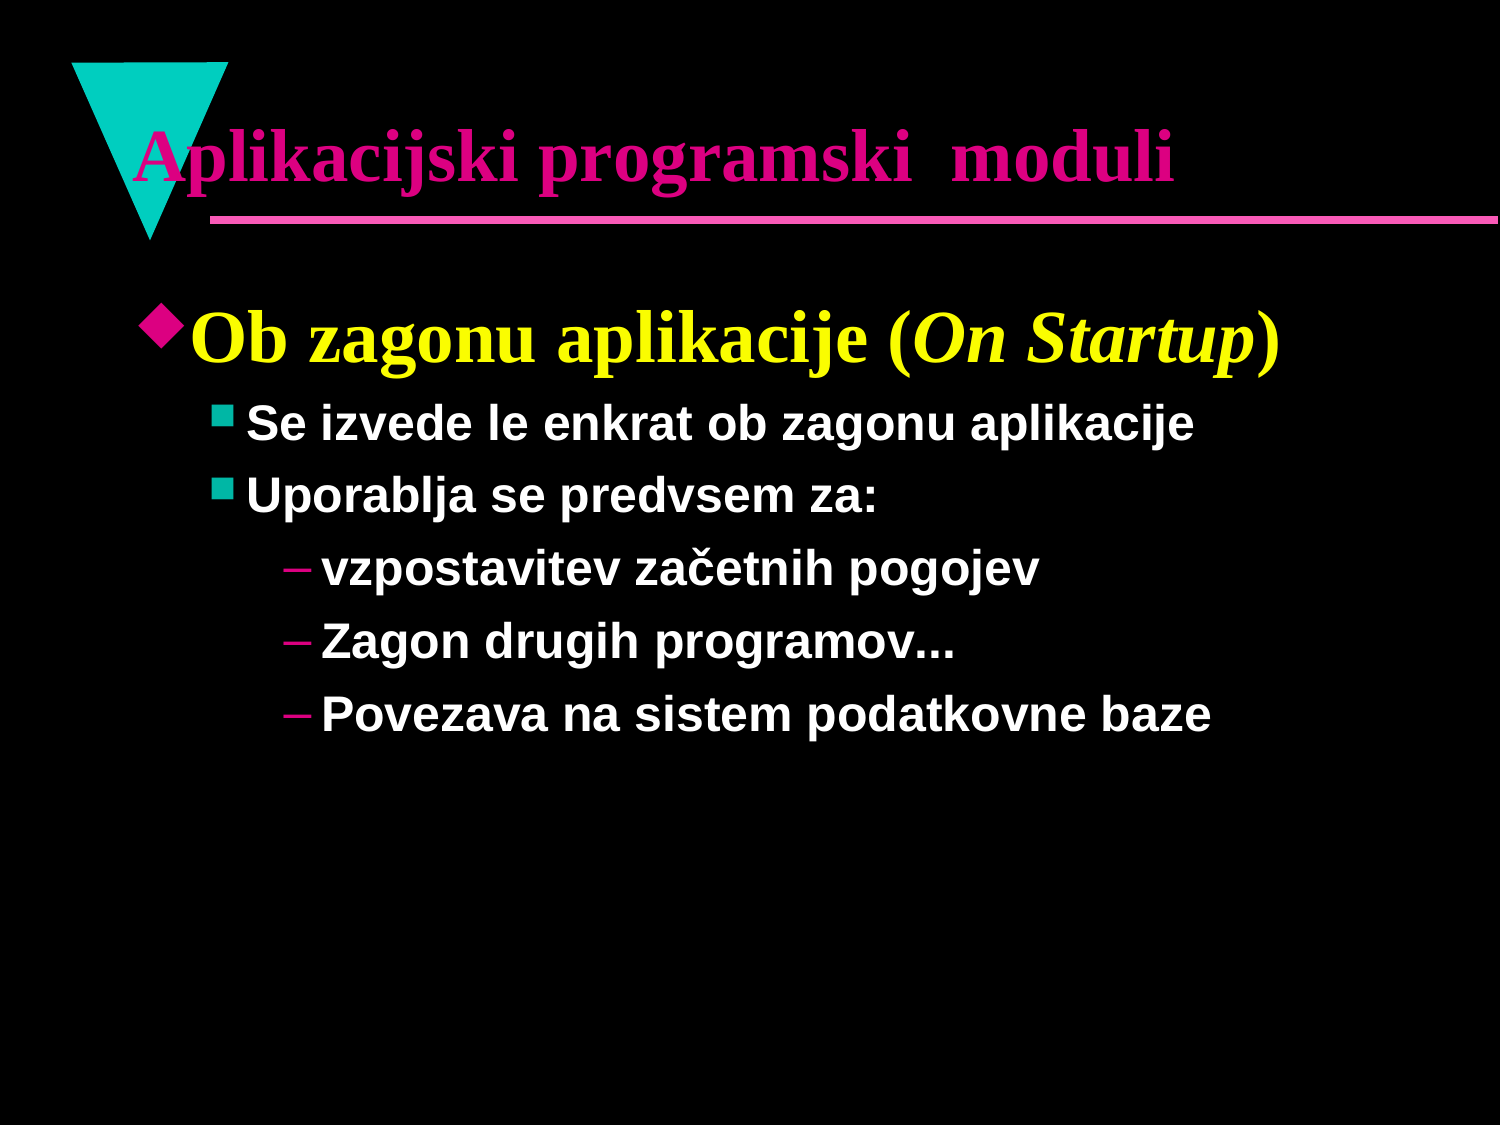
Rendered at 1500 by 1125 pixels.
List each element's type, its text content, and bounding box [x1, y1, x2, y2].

list Ob zagonu aplikacije (On Startup) Se izvede le enkrat ob zagonu aplikacije Uporablja se predvsem za: vzpostavitev začetnih pogojev Zagon drugih programov... Povezava na sistem podatkovne baze [118, 289, 1498, 965]
title Aplikacijski programski moduli [117, 63, 1500, 251]
